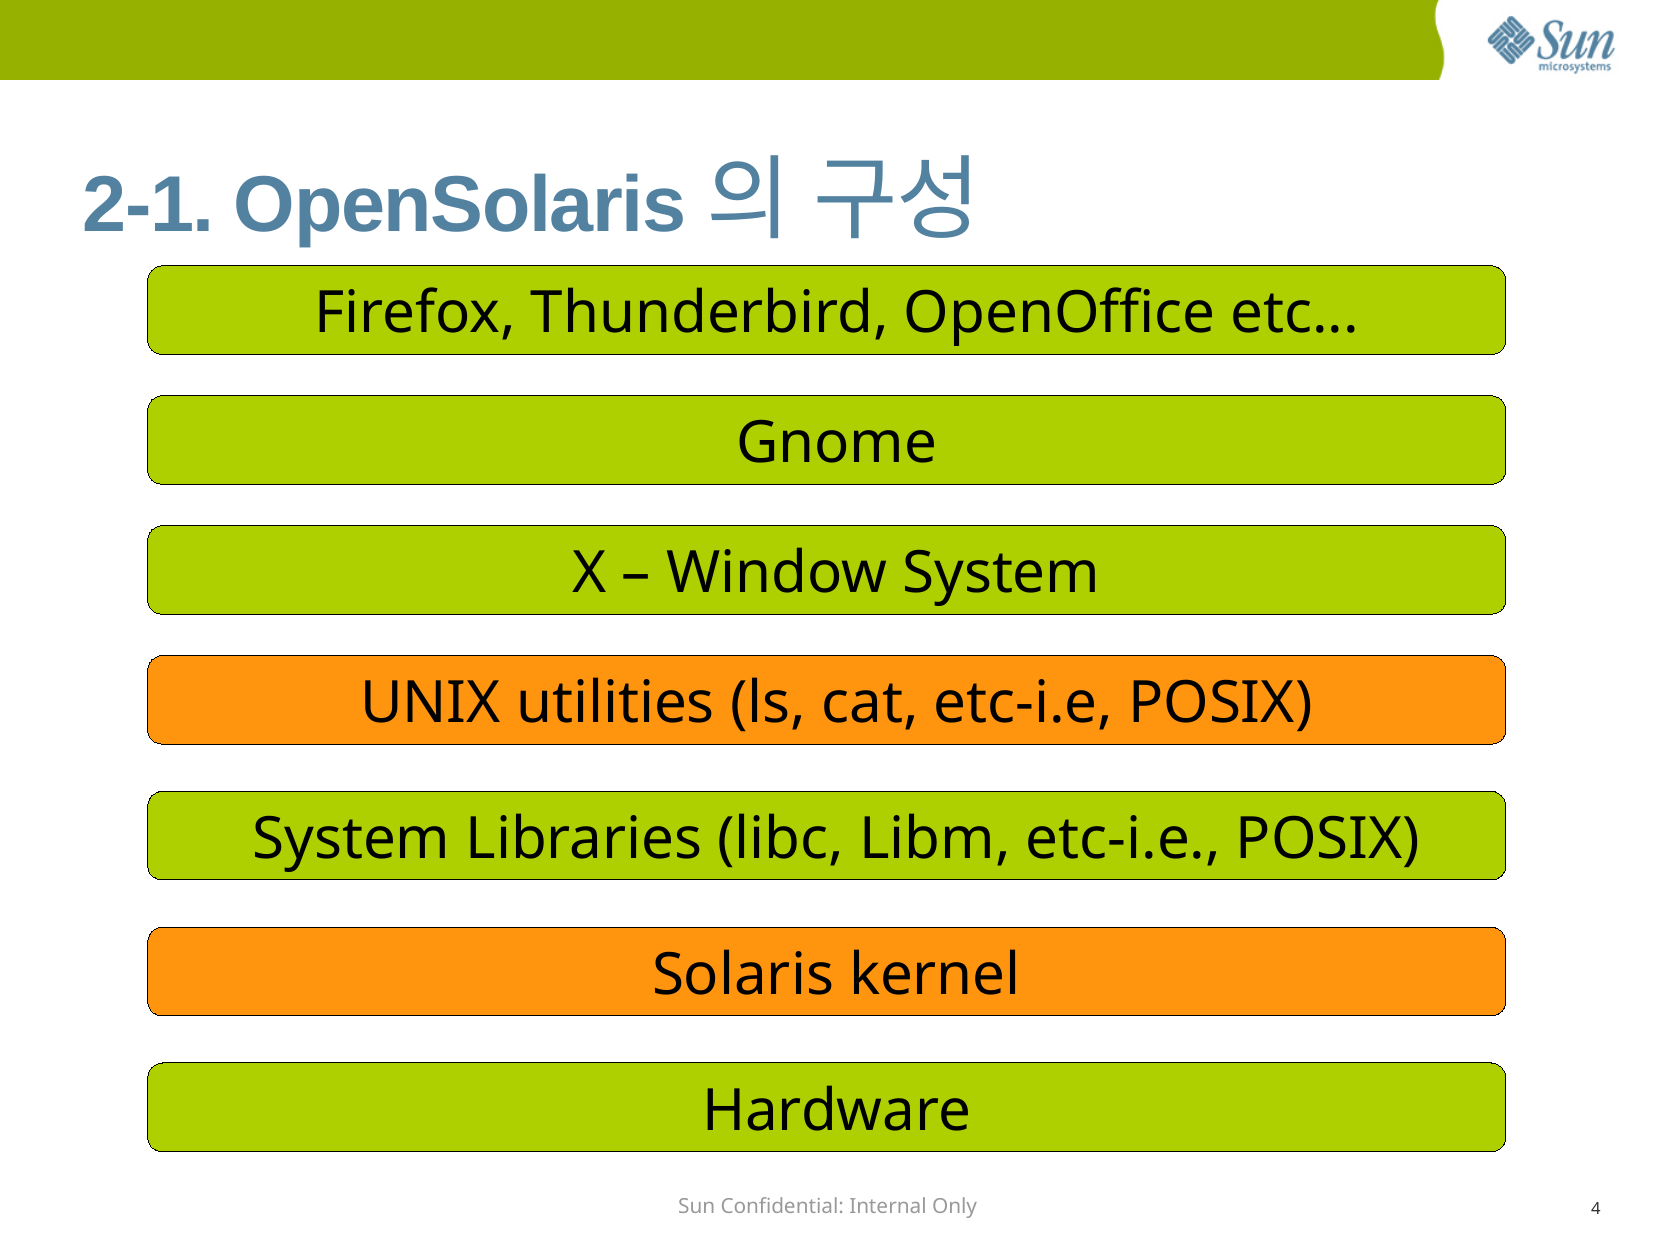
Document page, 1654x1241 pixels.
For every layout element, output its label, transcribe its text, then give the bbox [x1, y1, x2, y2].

picture [0, 0, 1654, 80]
text_box System Libraries (libc, Libm, etc-i.e., POSIX) [147, 791, 1506, 880]
text_box Gnome [147, 395, 1506, 485]
text_box UNIX utilities (ls, cat, etc-i.e, POSIX) [147, 655, 1506, 745]
text_box X – Window System [147, 525, 1506, 615]
title 2-1. OpenSolaris 의 구성 [82, 135, 1585, 259]
text_box Solaris kernel [147, 927, 1506, 1016]
text_box Hardware [147, 1062, 1506, 1152]
text_box Firefox, Thunderbird, OpenOffice etc... [147, 265, 1506, 355]
